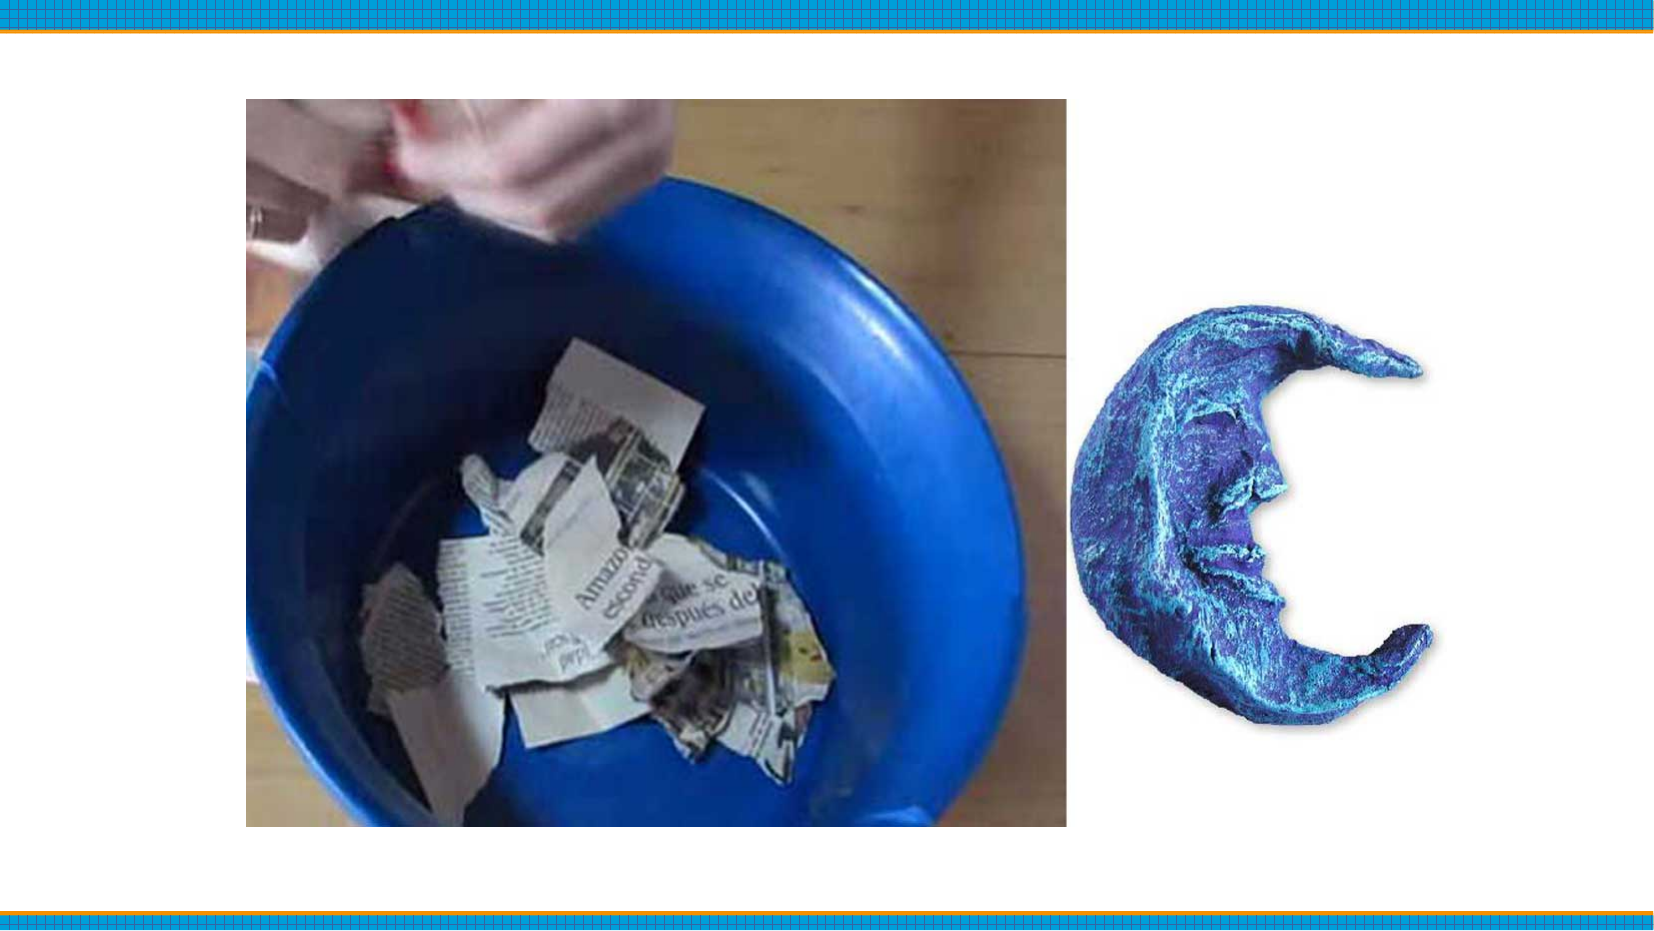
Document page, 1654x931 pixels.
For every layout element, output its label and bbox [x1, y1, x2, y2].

picture [246, 99, 1447, 827]
